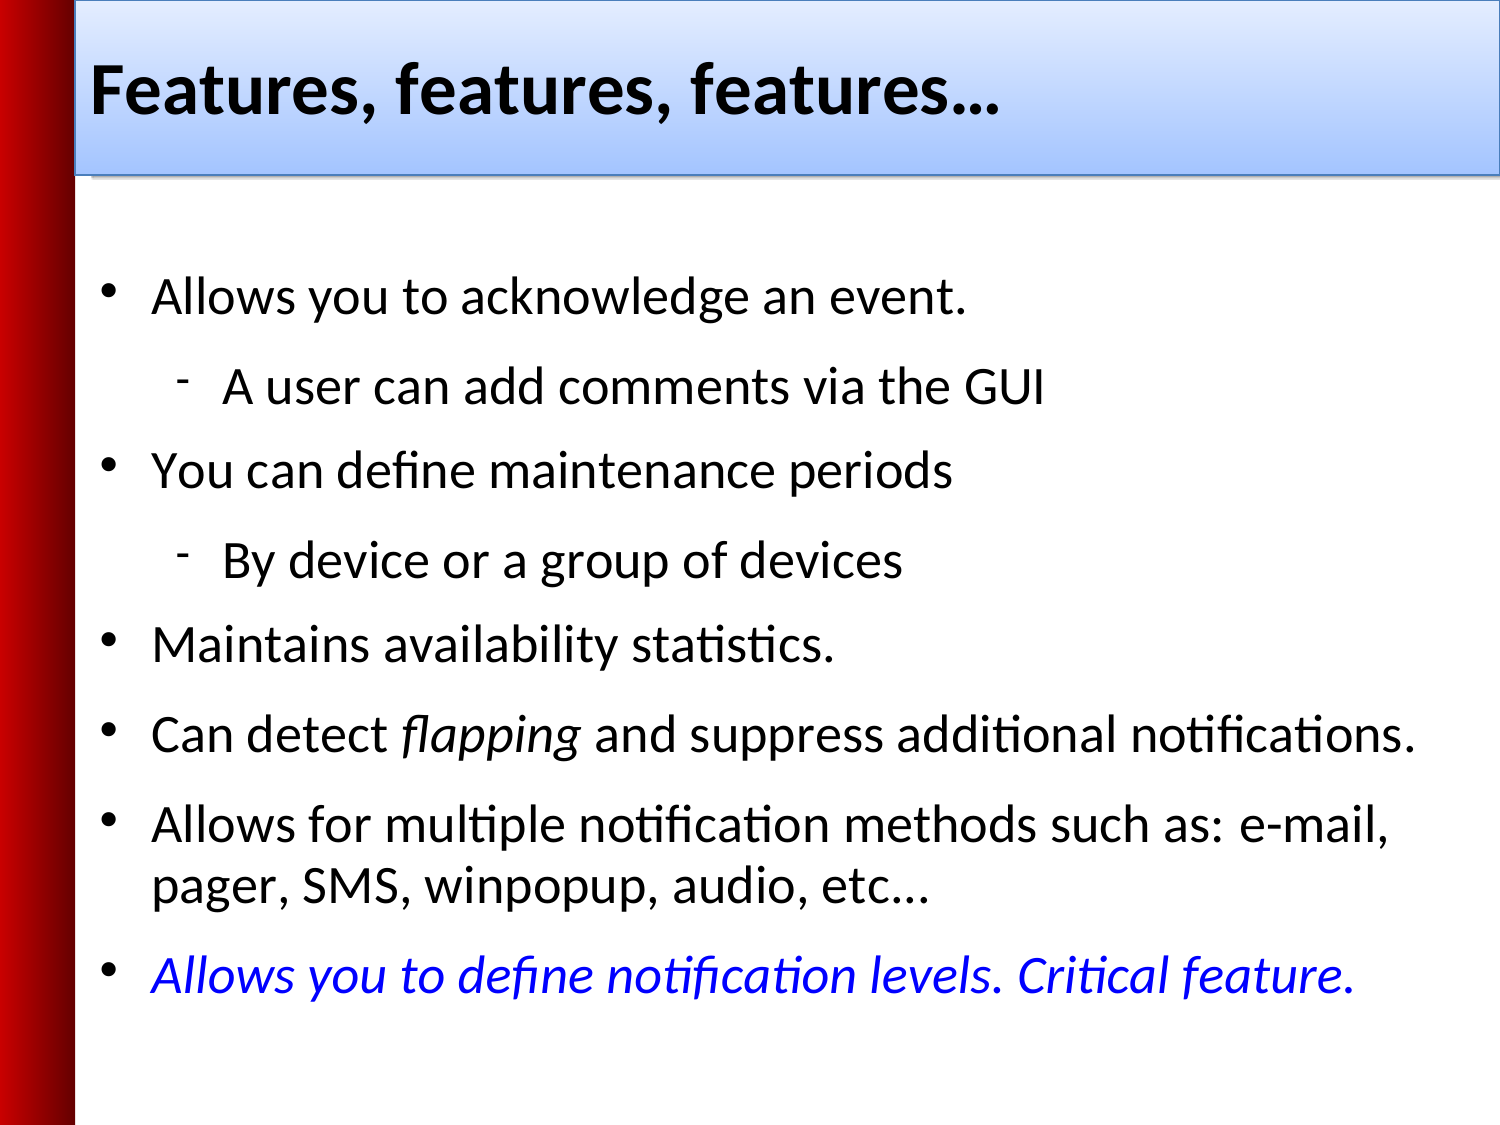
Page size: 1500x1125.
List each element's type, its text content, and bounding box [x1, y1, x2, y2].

text_box Allows you to acknowledge an event. A user can add comments via the GUI You can define maintenance periods By device or a group of devices Maintains availability statistics. Can detect flapping and suppress additional notifications. Allows for multiple notification methods such as: e-mail, pager, SMS, winpopup, audio, etc... Allows you to define notification levels. Critical feature. [82, 262, 1450, 1125]
text_box Features, features, features… [75, 0, 1500, 175]
